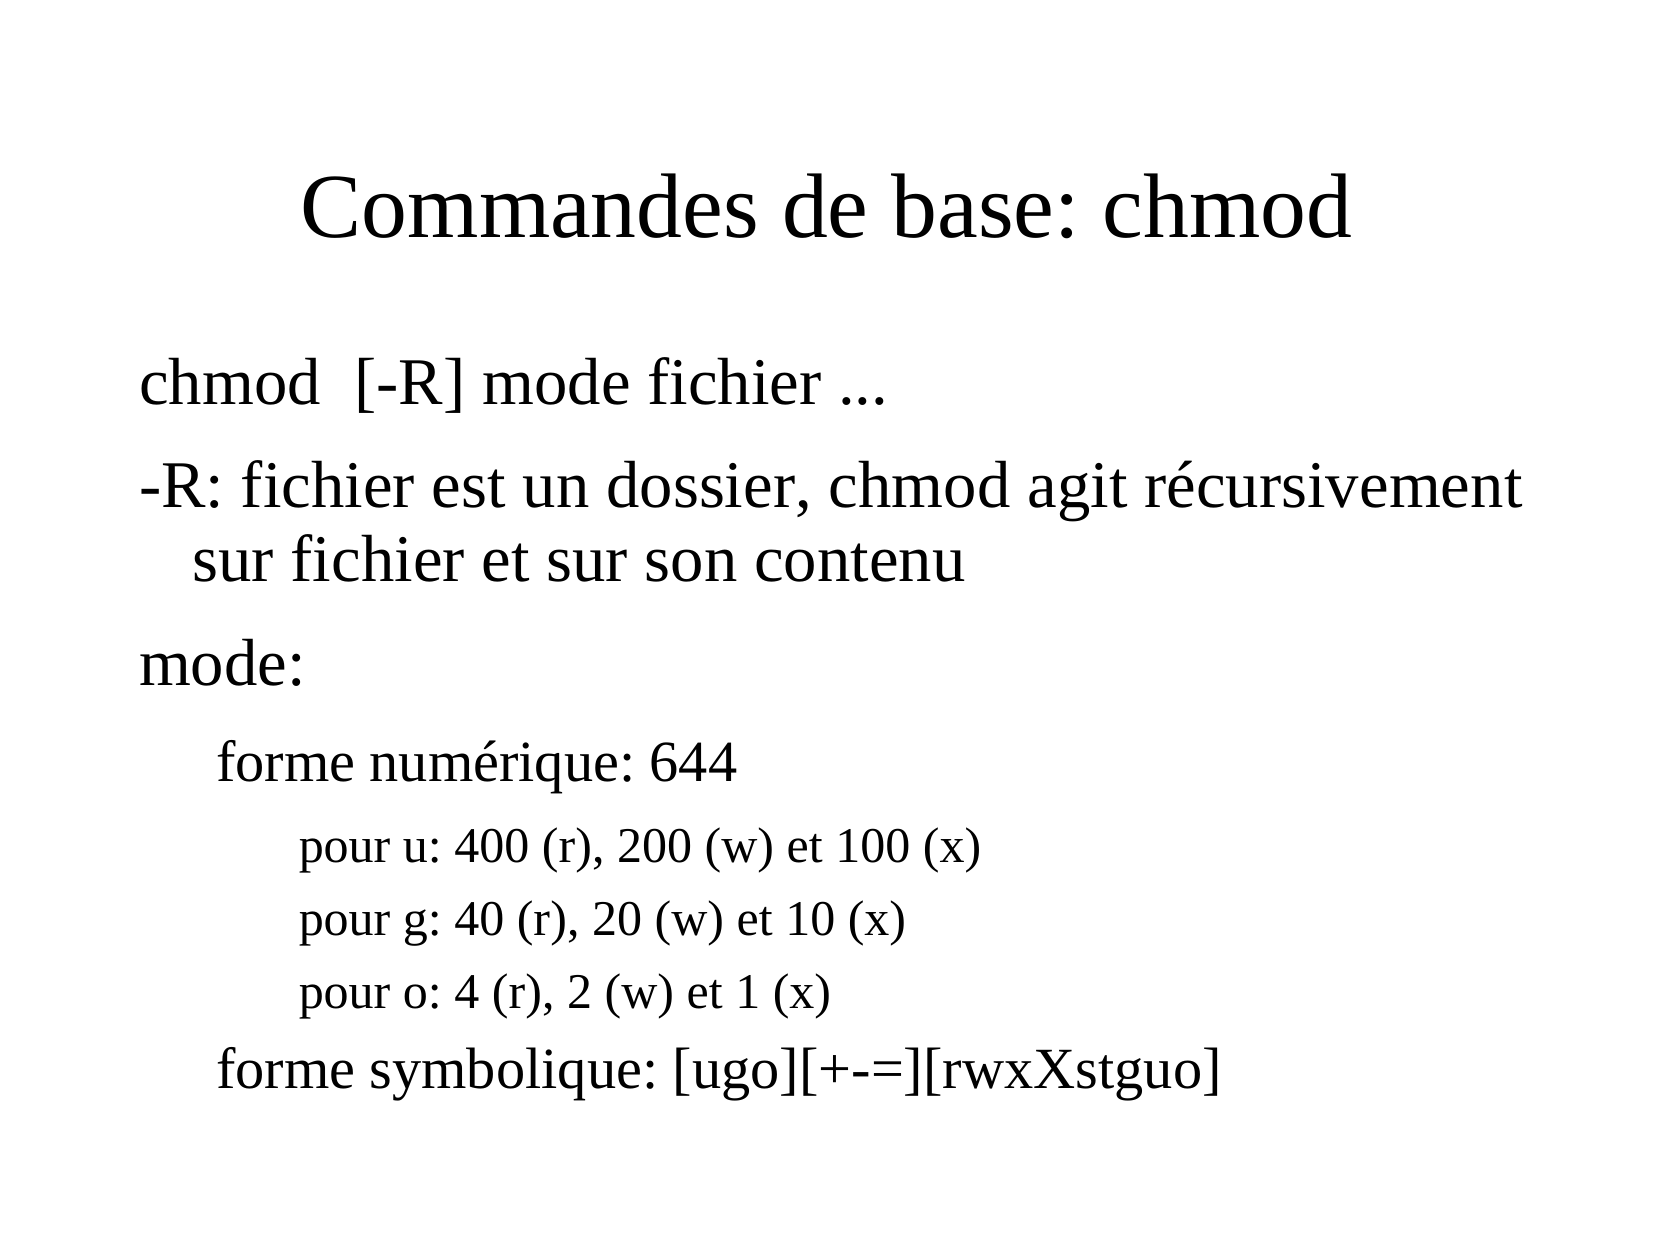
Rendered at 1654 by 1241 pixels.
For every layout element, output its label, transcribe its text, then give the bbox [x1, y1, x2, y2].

title Commandes de base: chmod [121, 102, 1534, 311]
list chmod [-R] mode fichier ... -R: fichier est un dossier, chmod agit récursivement sur fichier et sur son contenu mode: forme numérique: 644 pour u: 400 (r), 200 (w) et 100 (x) pour g: 40 (r), 20 (w) et 10 (x) pour o: 4 (r), 2 (w) et 1 (x) forme symbolique: [ugo][+-=][rwxXstguo] [121, 344, 1534, 1127]
